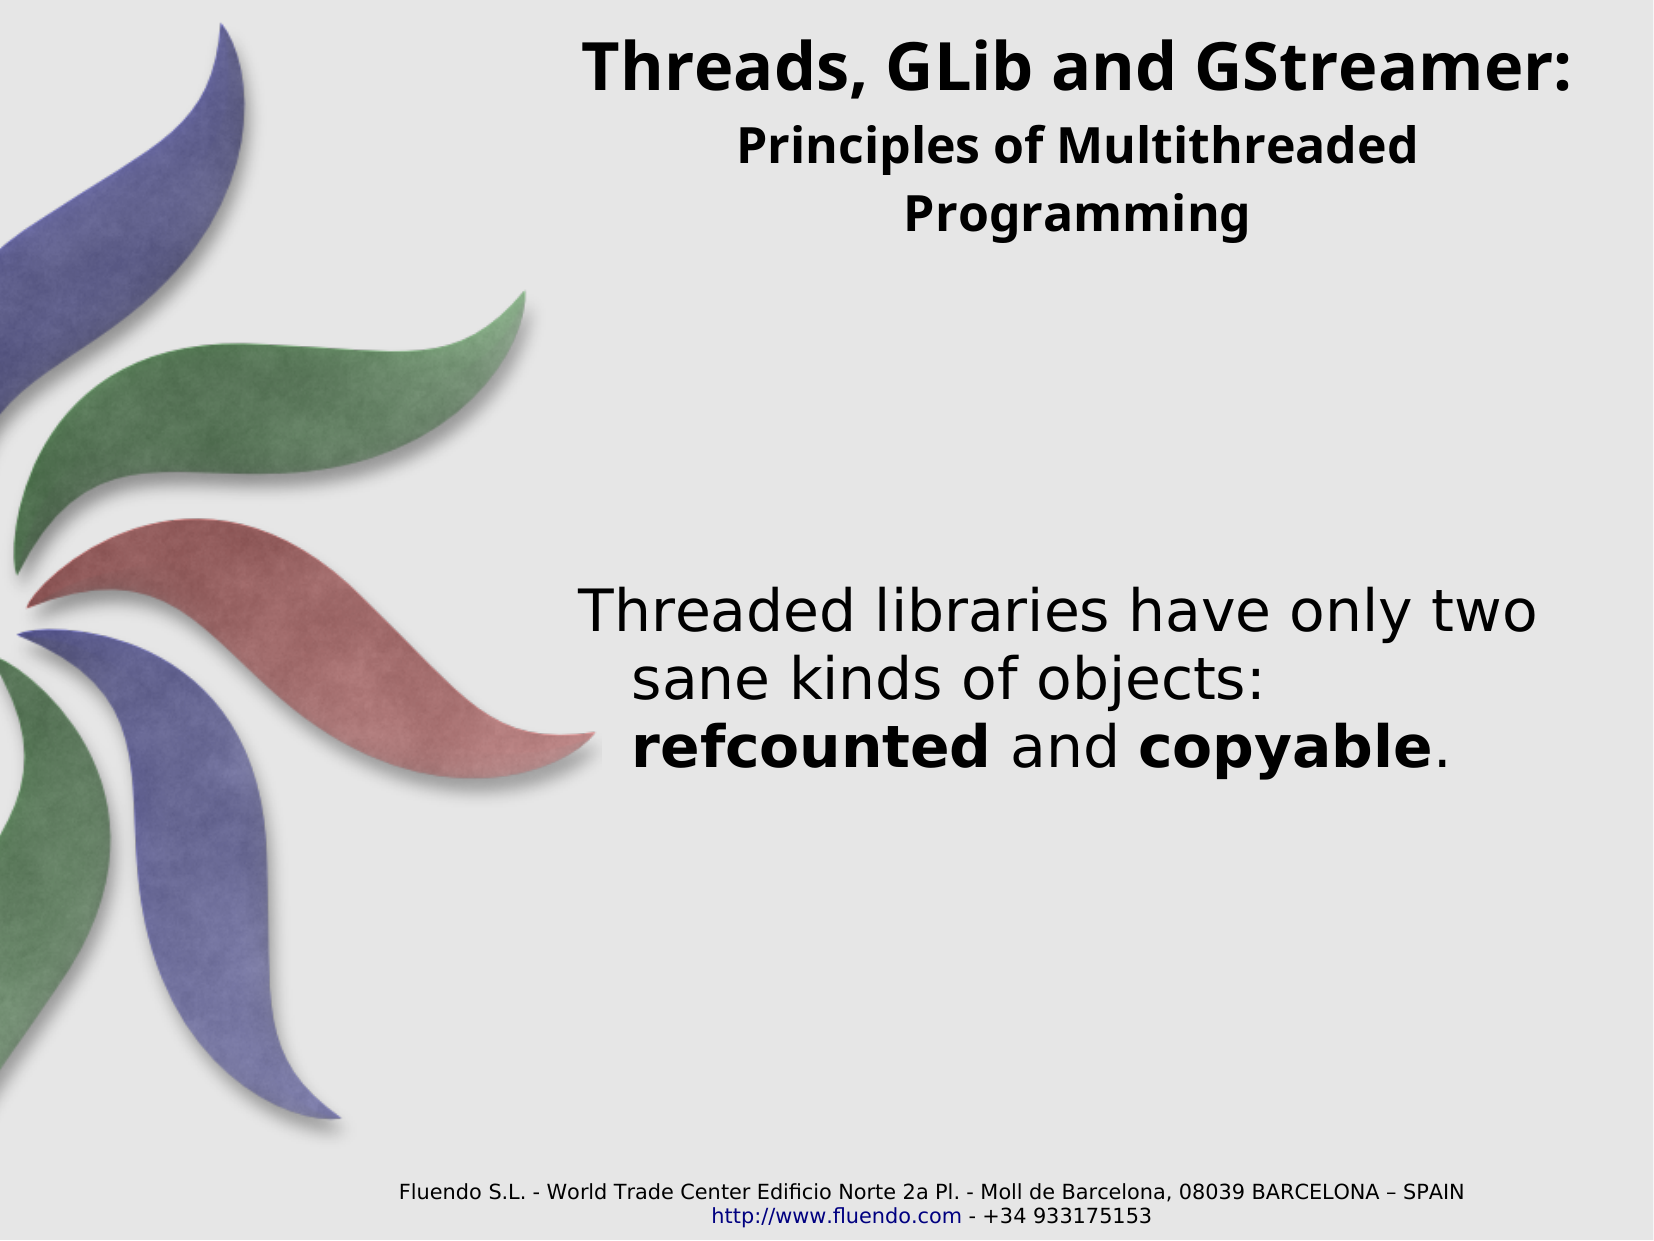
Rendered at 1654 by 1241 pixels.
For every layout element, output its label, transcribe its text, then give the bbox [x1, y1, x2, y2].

picture [0, 1, 602, 1241]
list Threaded libraries have only two sane kinds of objects: refcounted and copyable. [561, 236, 1595, 1123]
title Threads, GLib and GStreamer: Principles of Multithreaded Programming [561, 59, 1595, 207]
picture [597, 1189, 602, 1198]
